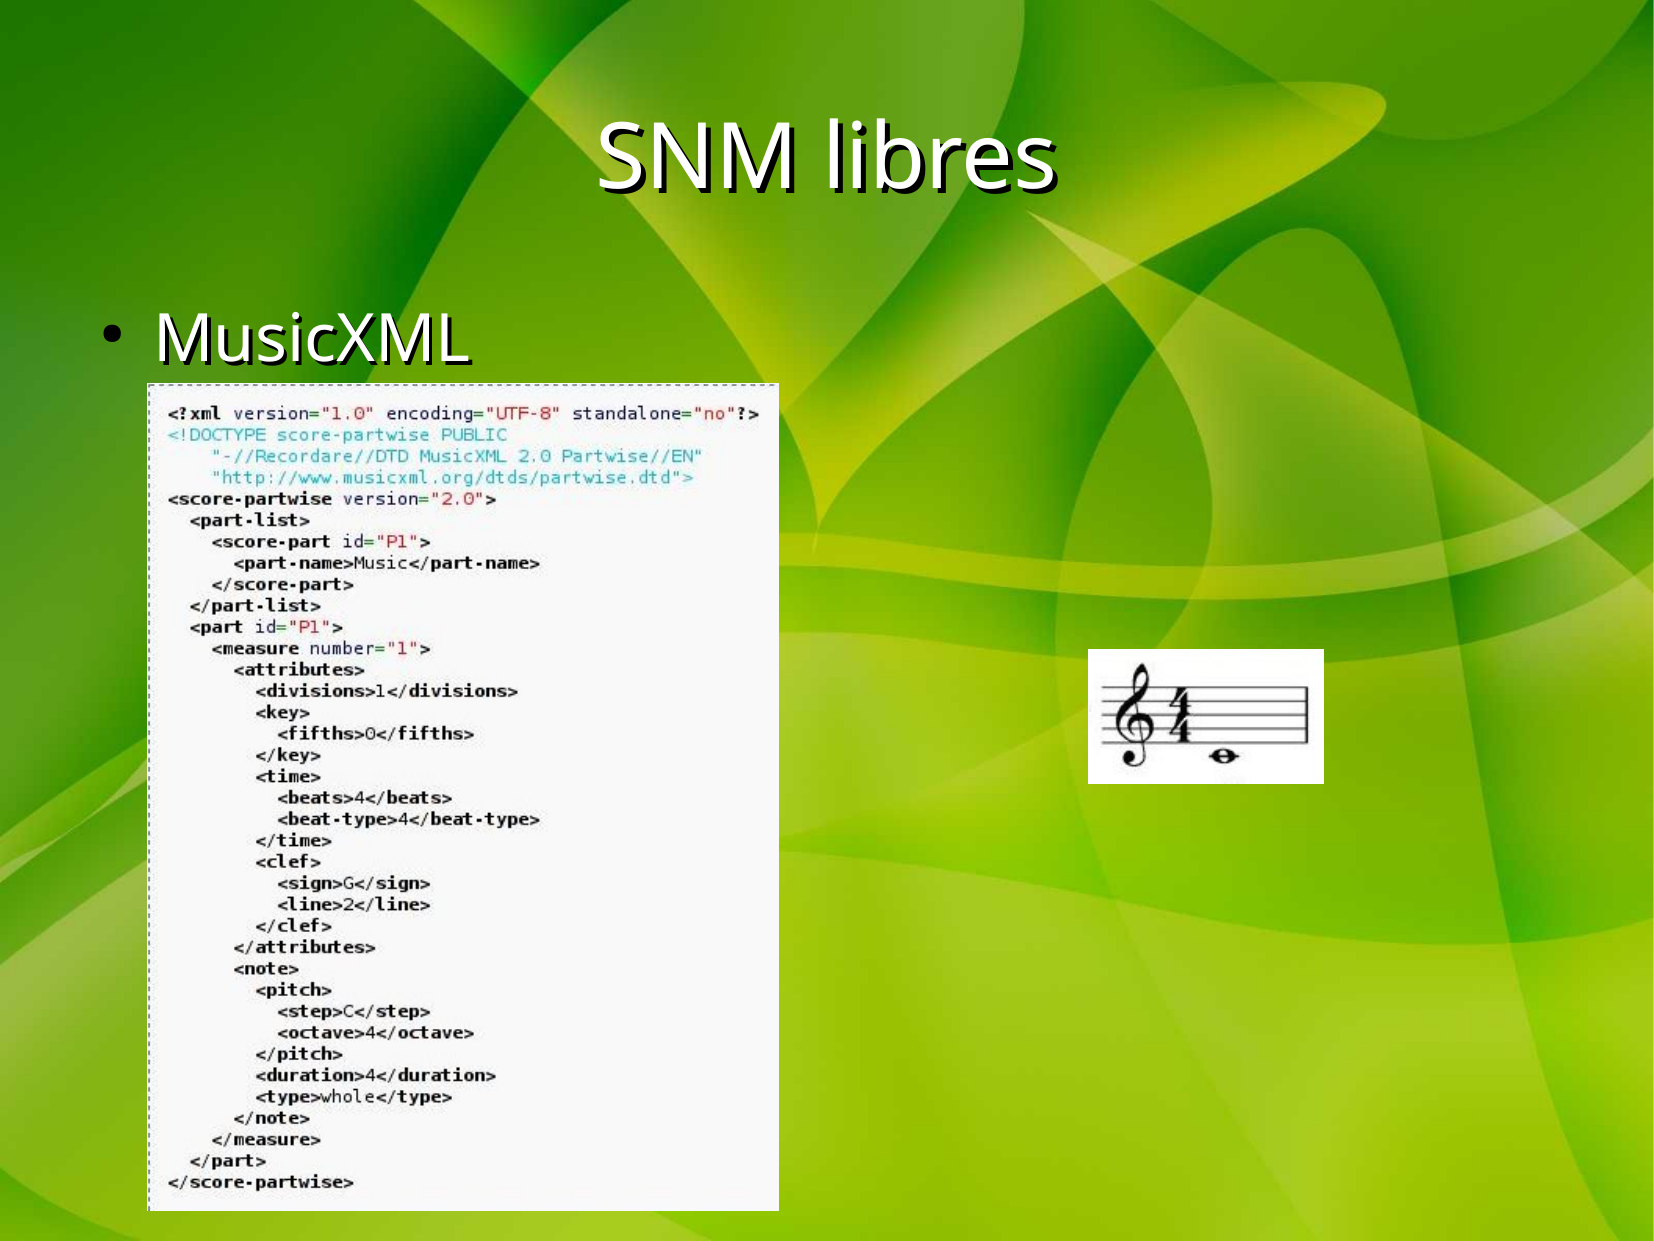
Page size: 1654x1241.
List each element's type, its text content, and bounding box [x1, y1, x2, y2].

title SNM libres [82, 56, 1571, 250]
list MusicXML [82, 290, 1571, 1094]
picture [0, 0, 1654, 1241]
